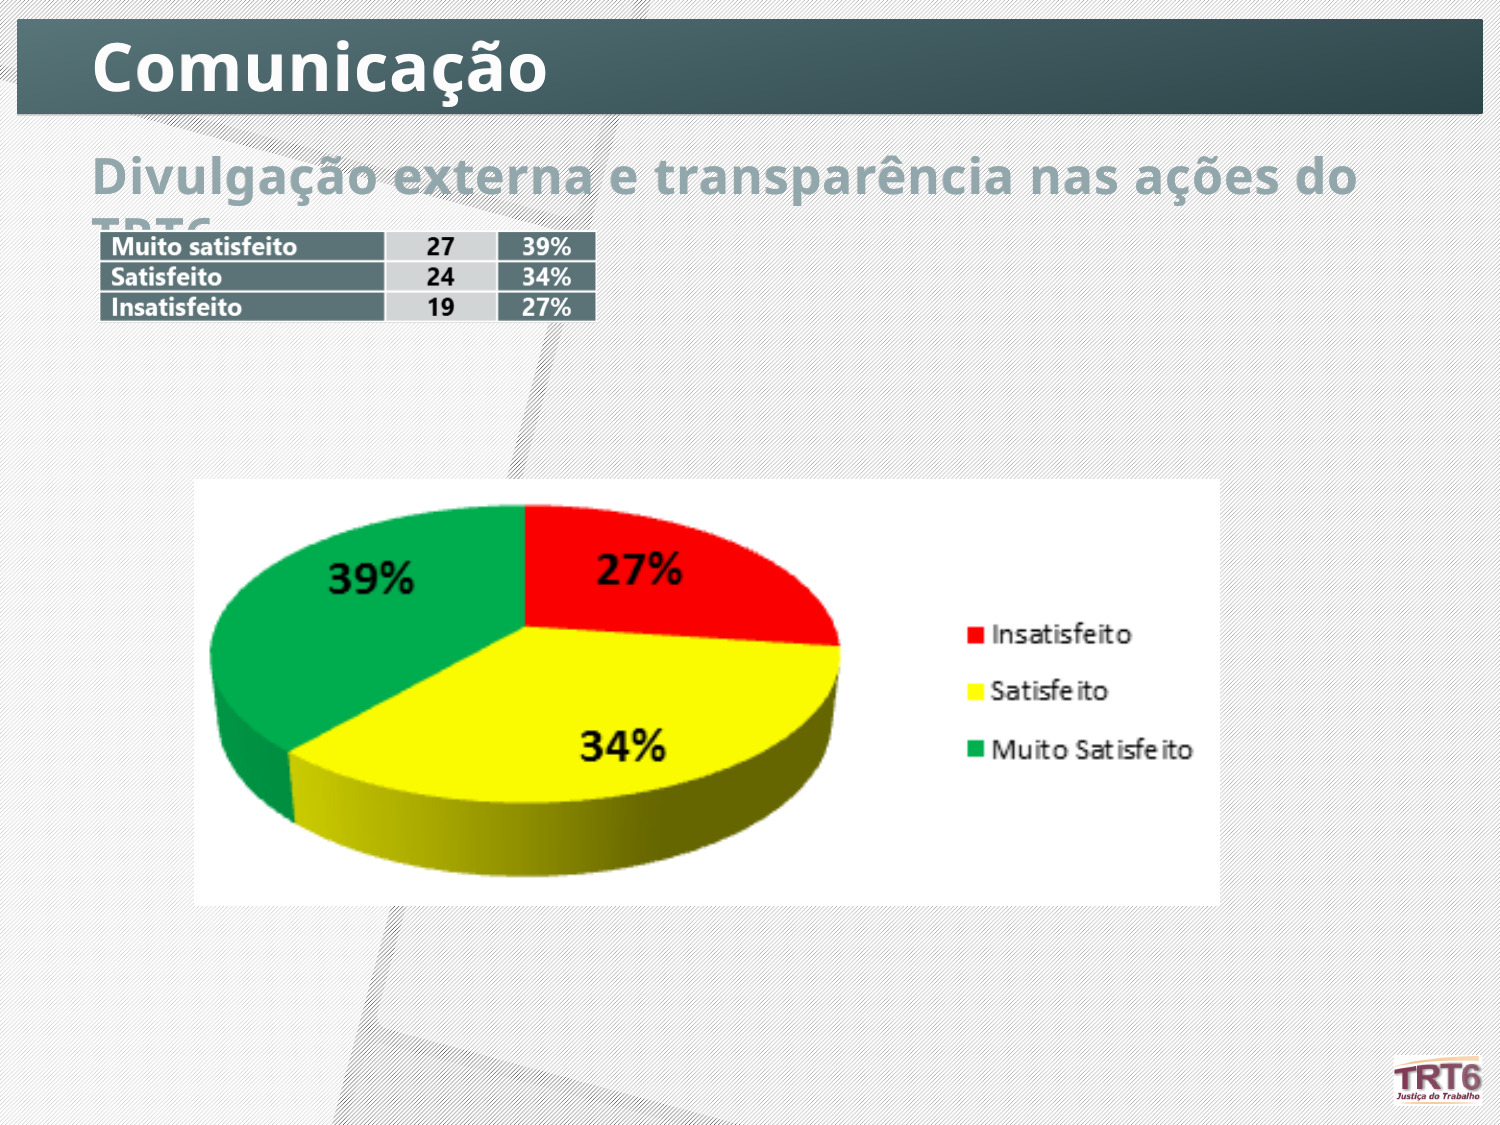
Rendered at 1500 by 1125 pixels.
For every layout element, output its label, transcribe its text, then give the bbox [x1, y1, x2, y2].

text_box Comunicação [77, 18, 1500, 113]
picture [194, 479, 1220, 906]
text_box [18, 19, 1482, 114]
text_box Divulgação externa e transparência nas ações do TRT6 [77, 137, 1447, 272]
picture [99, 222, 597, 336]
picture [1393, 1055, 1483, 1106]
